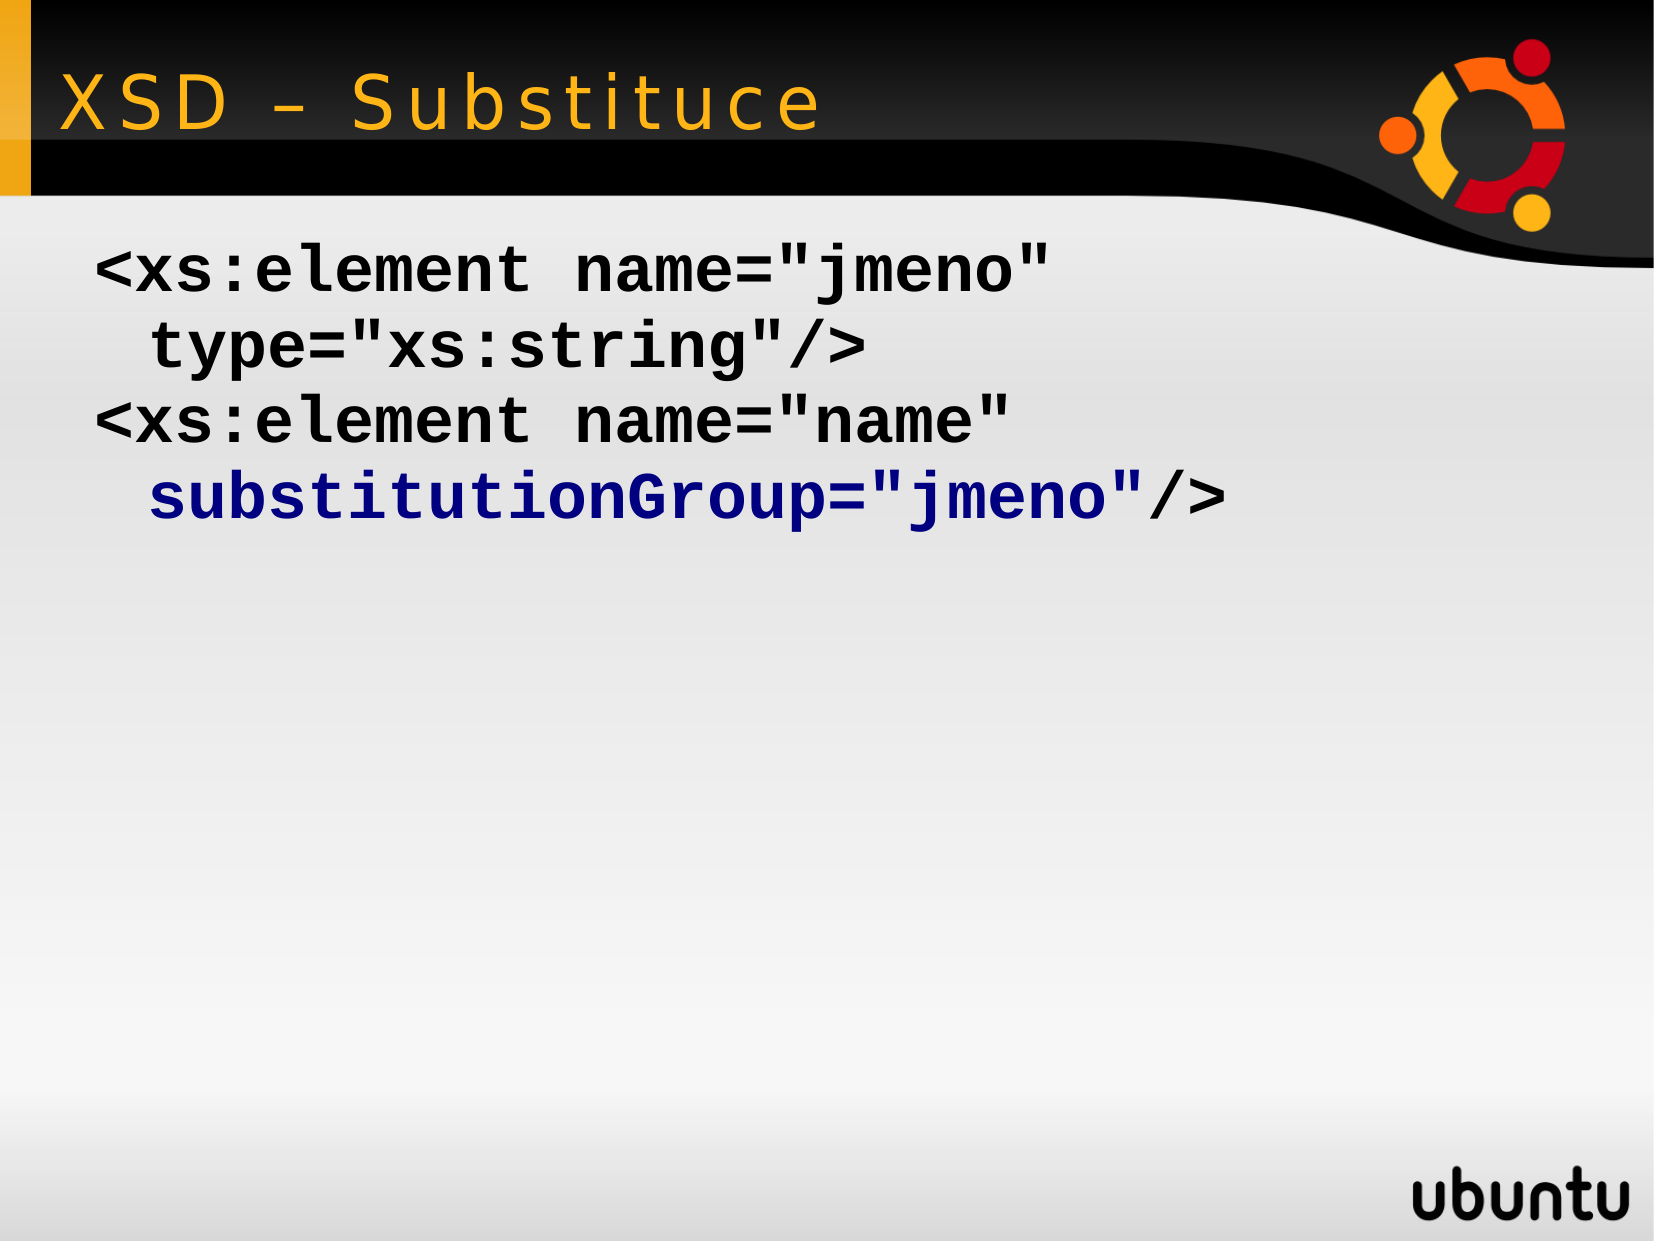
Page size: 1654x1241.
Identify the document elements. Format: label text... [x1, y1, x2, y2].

list <xs:element name="jmeno" type="xs:string"/> <xs:element name="name" substitutionGroup="jmeno"/> [76, 236, 1565, 1055]
picture [0, 0, 1654, 1241]
title XSD – Substituce [59, 29, 1270, 178]
